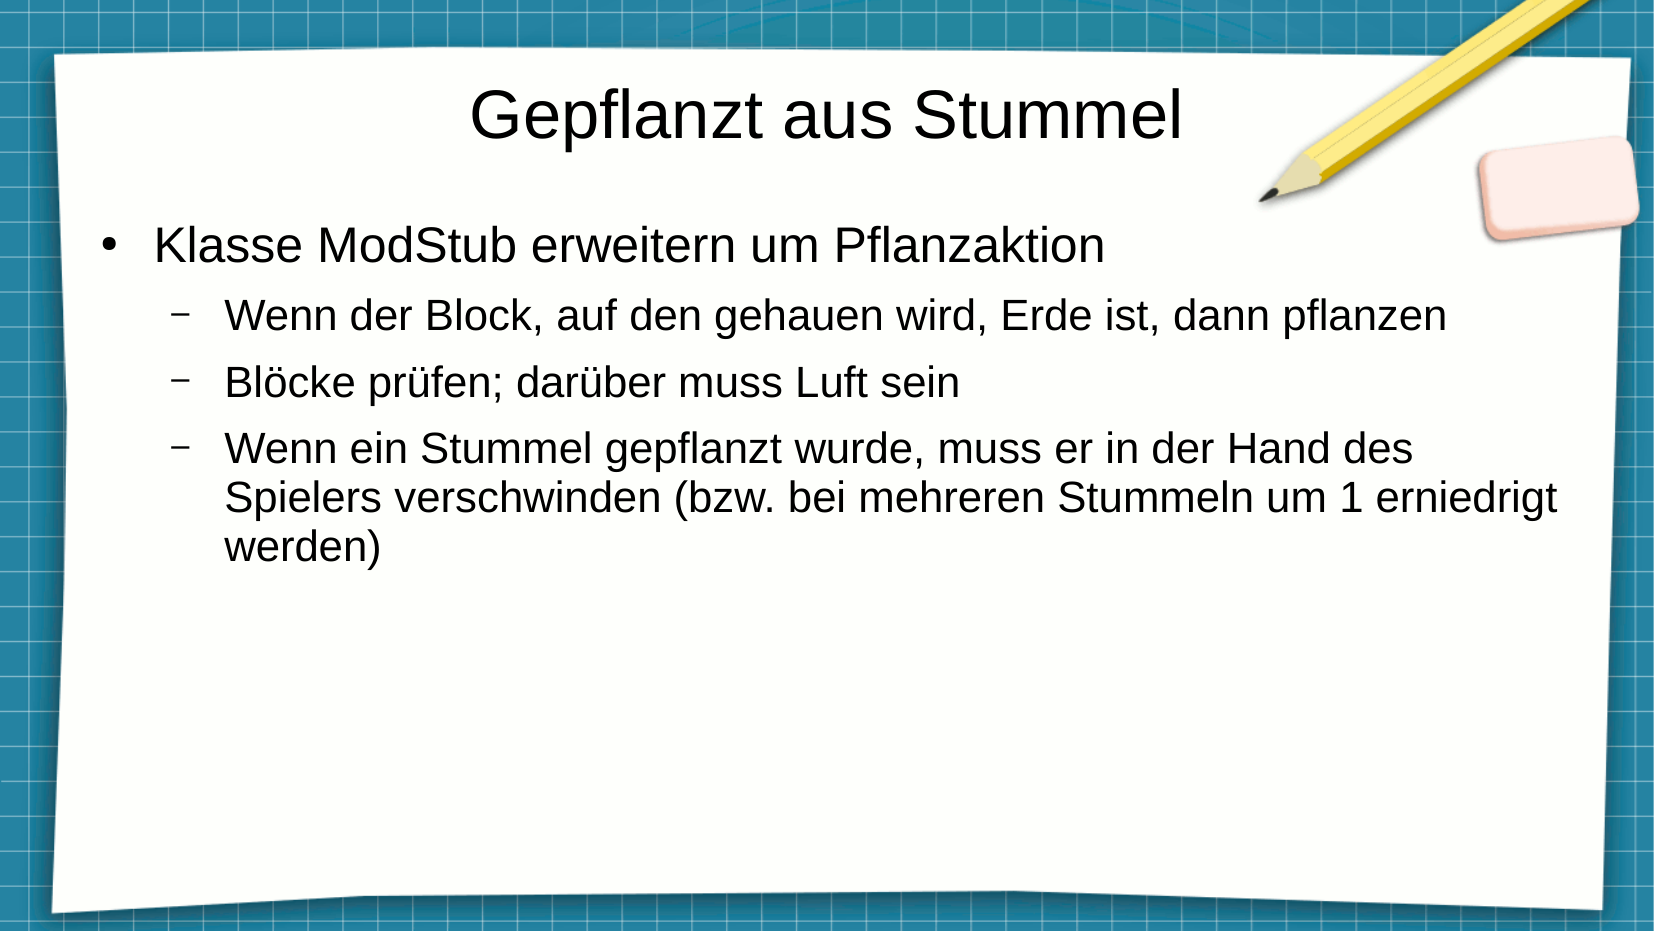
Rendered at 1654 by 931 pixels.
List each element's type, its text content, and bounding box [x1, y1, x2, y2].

title Gepflanzt aus Stummel [82, 37, 1571, 193]
list Klasse ModStub erweitern um Pflanzaktion Wenn der Block, auf den gehauen wird, Erde ist, dann pflanzen Blöcke prüfen; darüber muss Luft sein Wenn ein Stummel gepflanzt wurde, muss er in der Hand des Spielers verschwinden (bzw. bei mehreren Stummeln um 1 erniedrigt werden) [82, 217, 1571, 758]
picture [0, 0, 1654, 931]
